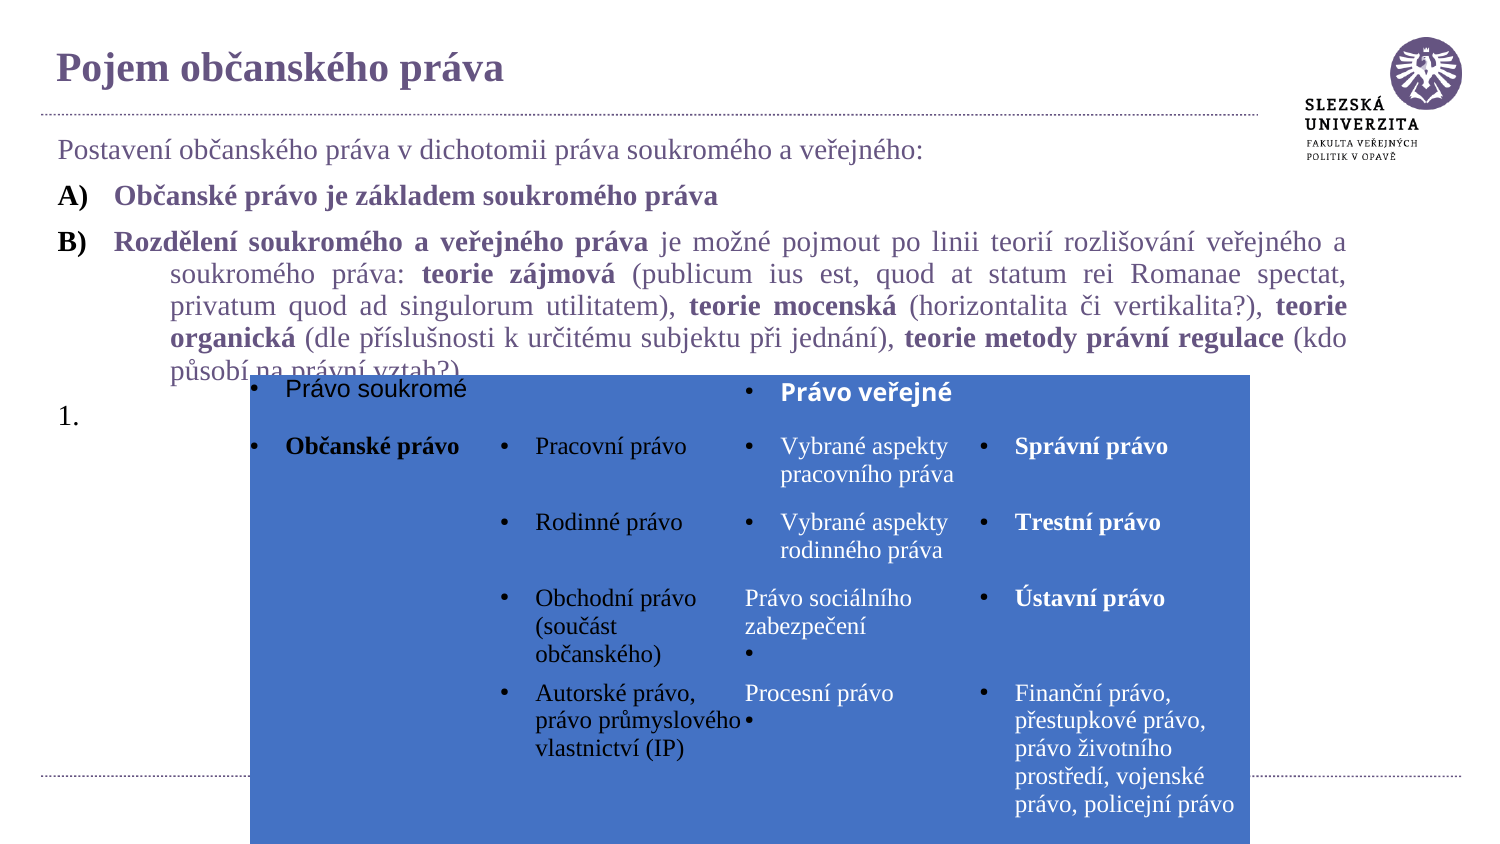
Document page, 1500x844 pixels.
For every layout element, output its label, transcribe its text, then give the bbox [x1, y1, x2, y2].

table_cell Správní právo [979, 433, 1250, 508]
table_cell Vybrané aspekty pracovního práva [745, 433, 979, 508]
table_cell Procesní právo [745, 679, 979, 844]
table_cell Ústavní právo [979, 584, 1250, 679]
table_cell [250, 508, 500, 584]
table_cell Obchodní právo (součást občanského) [500, 584, 745, 679]
table_cell Rodinné právo [500, 508, 745, 584]
table_cell Finanční právo, přestupkové právo, právo životního prostředí, vojenské právo, policejní právo [979, 679, 1250, 844]
table_header Právo soukromé [250, 375, 745, 433]
text_box Postavení občanského práva v dichotomii práva soukromého a veřejného: Občanské právo je základem soukromého práva Rozdělení soukromého a veřejného práva je možné pojmout po linii teorií rozlišování veřejného a soukromého práva: teorie zájmová (publicum ius est, quod at statum rei Romanae spectat, privatum quod ad singulorum utilitatem), teorie mocenská (horizontalita či vertikalita?), teorie organická (dle příslušnosti k určitému subjektu při jednání), teorie metody právní regulace (kdo působí na právní vztah?) [42, 126, 1363, 718]
table_cell Trestní právo [979, 508, 1250, 584]
table_cell [250, 584, 500, 679]
table_cell Autorské právo, právo průmyslového vlastnictví (IP) [500, 679, 745, 844]
table_header Právo veřejné [745, 375, 1250, 433]
table_cell Občanské právo [250, 433, 500, 508]
table_cell Vybrané aspekty rodinného práva [745, 508, 979, 584]
table_cell [250, 679, 500, 844]
table_cell Právo sociálního zabezpečení [745, 584, 979, 679]
table_cell Pracovní právo [500, 433, 745, 508]
title Pojem občanského práva [41, 32, 786, 116]
